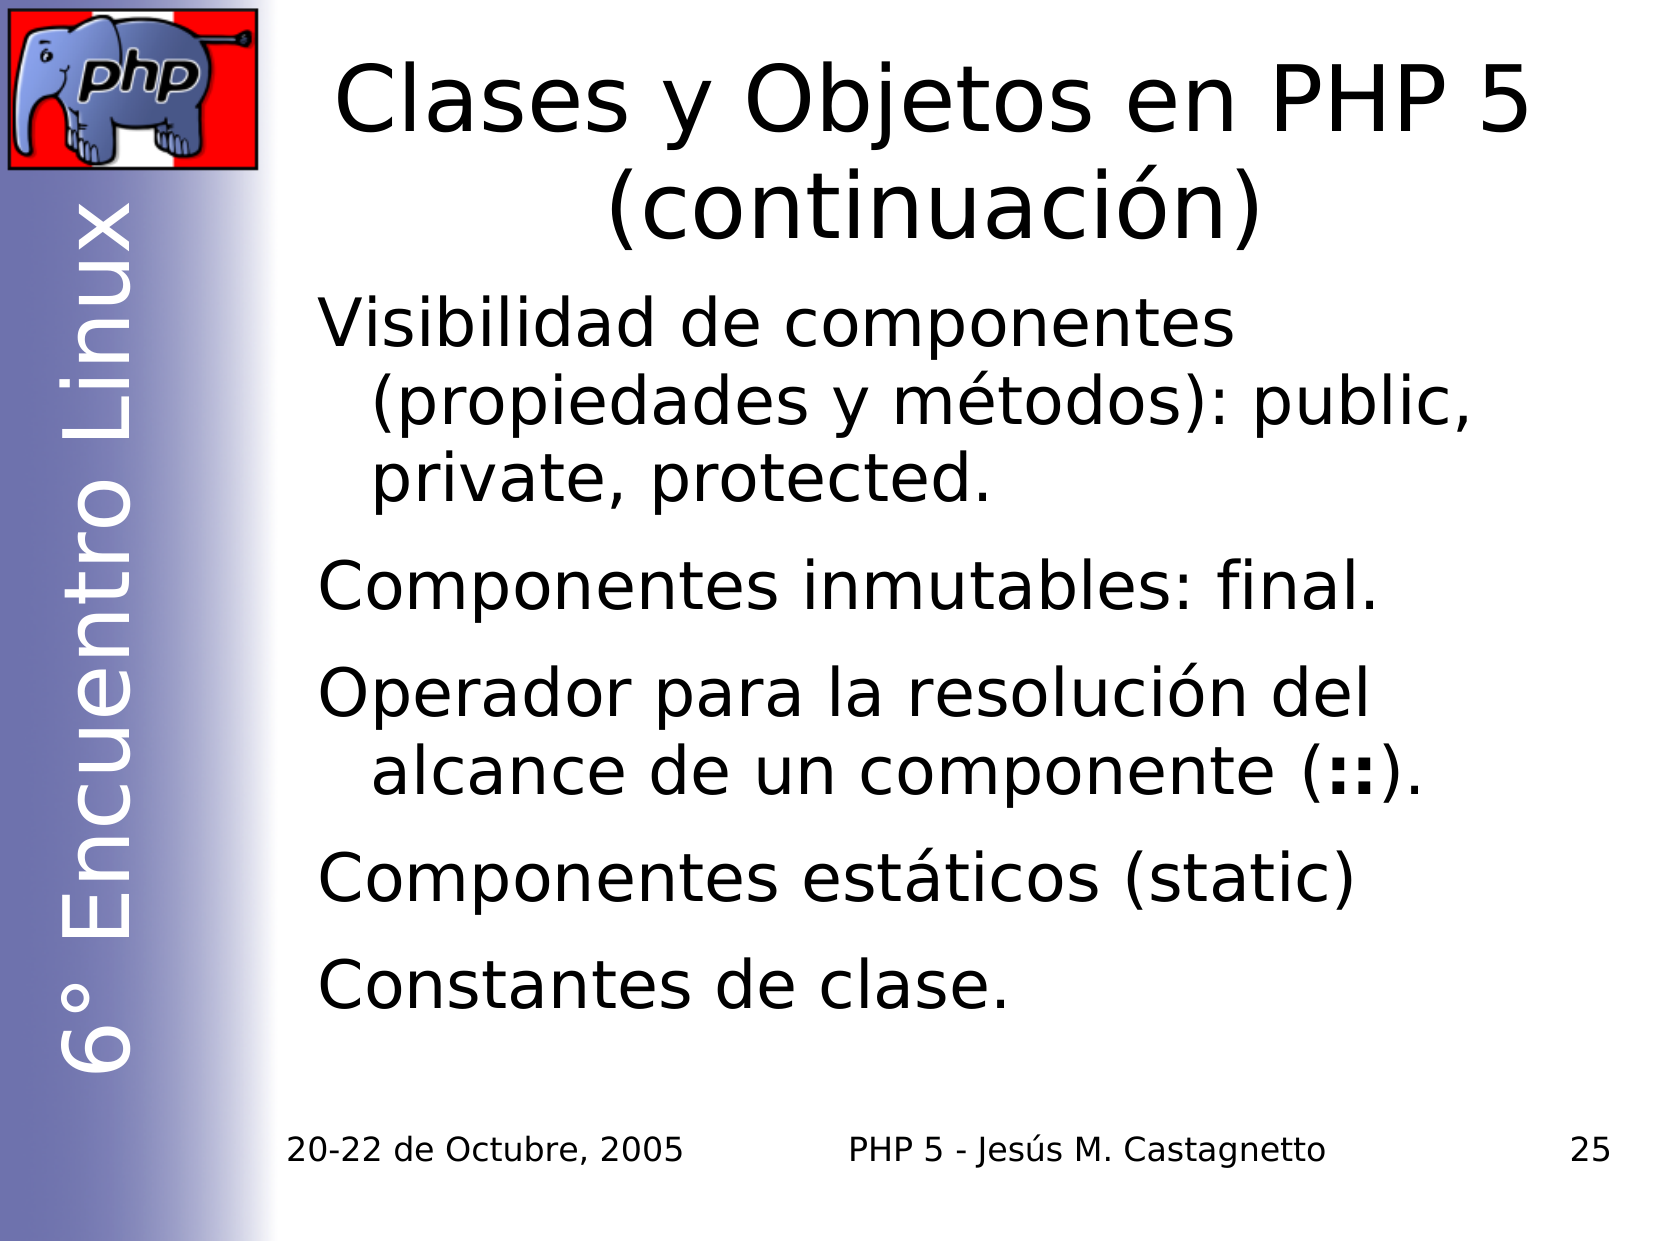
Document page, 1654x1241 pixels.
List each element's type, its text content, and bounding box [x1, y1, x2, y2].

picture [0, 0, 1654, 1241]
list Visibilidad de componentes (propiedades y métodos): public, private, protected. Componentes inmutables: final. Operador para la resolución del alcance de un componente (::). Componentes estáticos (static) Constantes de clase. [300, 284, 1571, 1103]
title Clases y Objetos en PHP 5 (continuación) [300, 45, 1571, 261]
